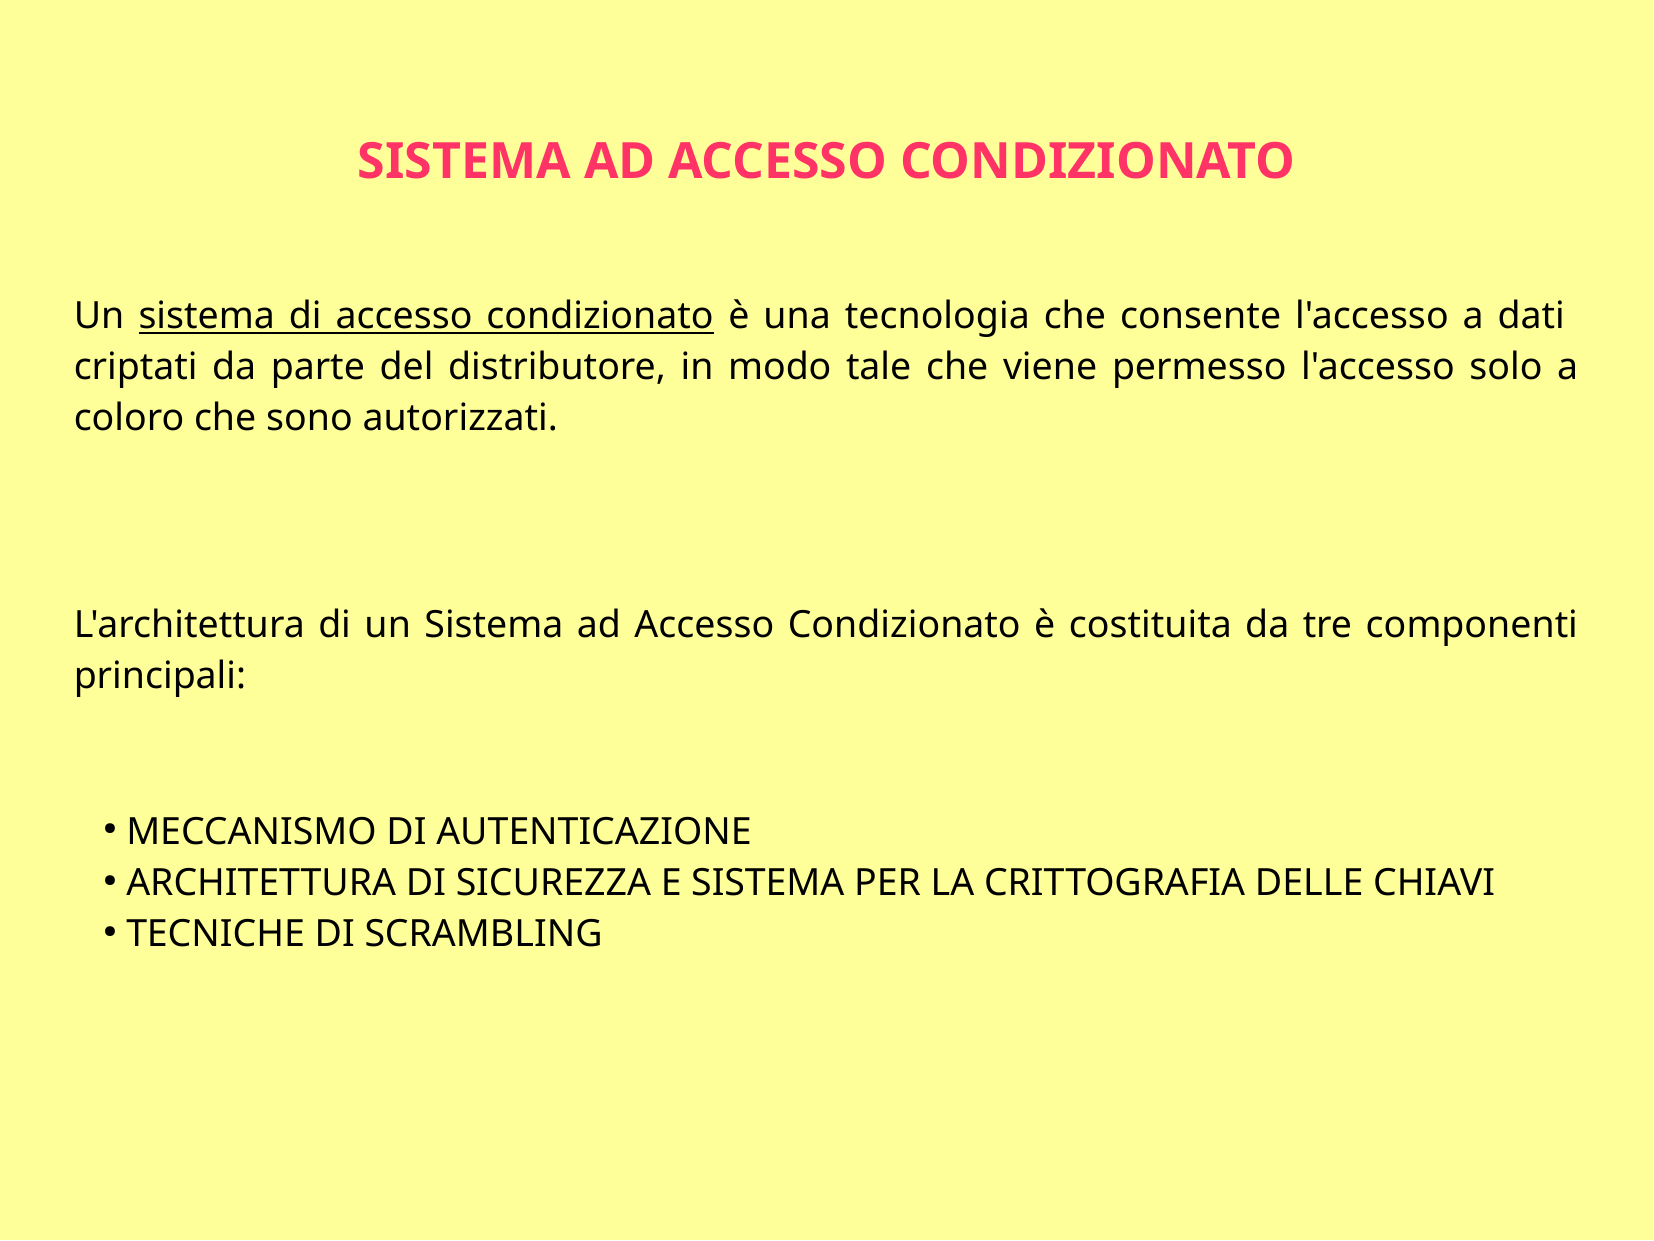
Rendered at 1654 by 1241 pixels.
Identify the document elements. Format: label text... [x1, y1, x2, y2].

text_box Un sistema di accesso condizionato è una tecnologia che consente l'accesso a dati criptati da parte del distributore, in modo tale che viene permesso l'accesso solo a coloro che sono autorizzati. [59, 281, 1595, 463]
text_box MECCANISMO DI AUTENTICAZIONE ARCHITETTURA DI SICUREZZA E SISTEMA PER LA CRITTOGRAFIA DELLE CHIAVI TECNICHE DI SCRAMBLING [88, 797, 1625, 1019]
text_box SISTEMA AD ACCESSO CONDIZIONATO [236, 118, 1418, 208]
text_box L'architettura di un Sistema ad Accesso Condizionato è costituita da tre componenti principali: [59, 590, 1595, 717]
